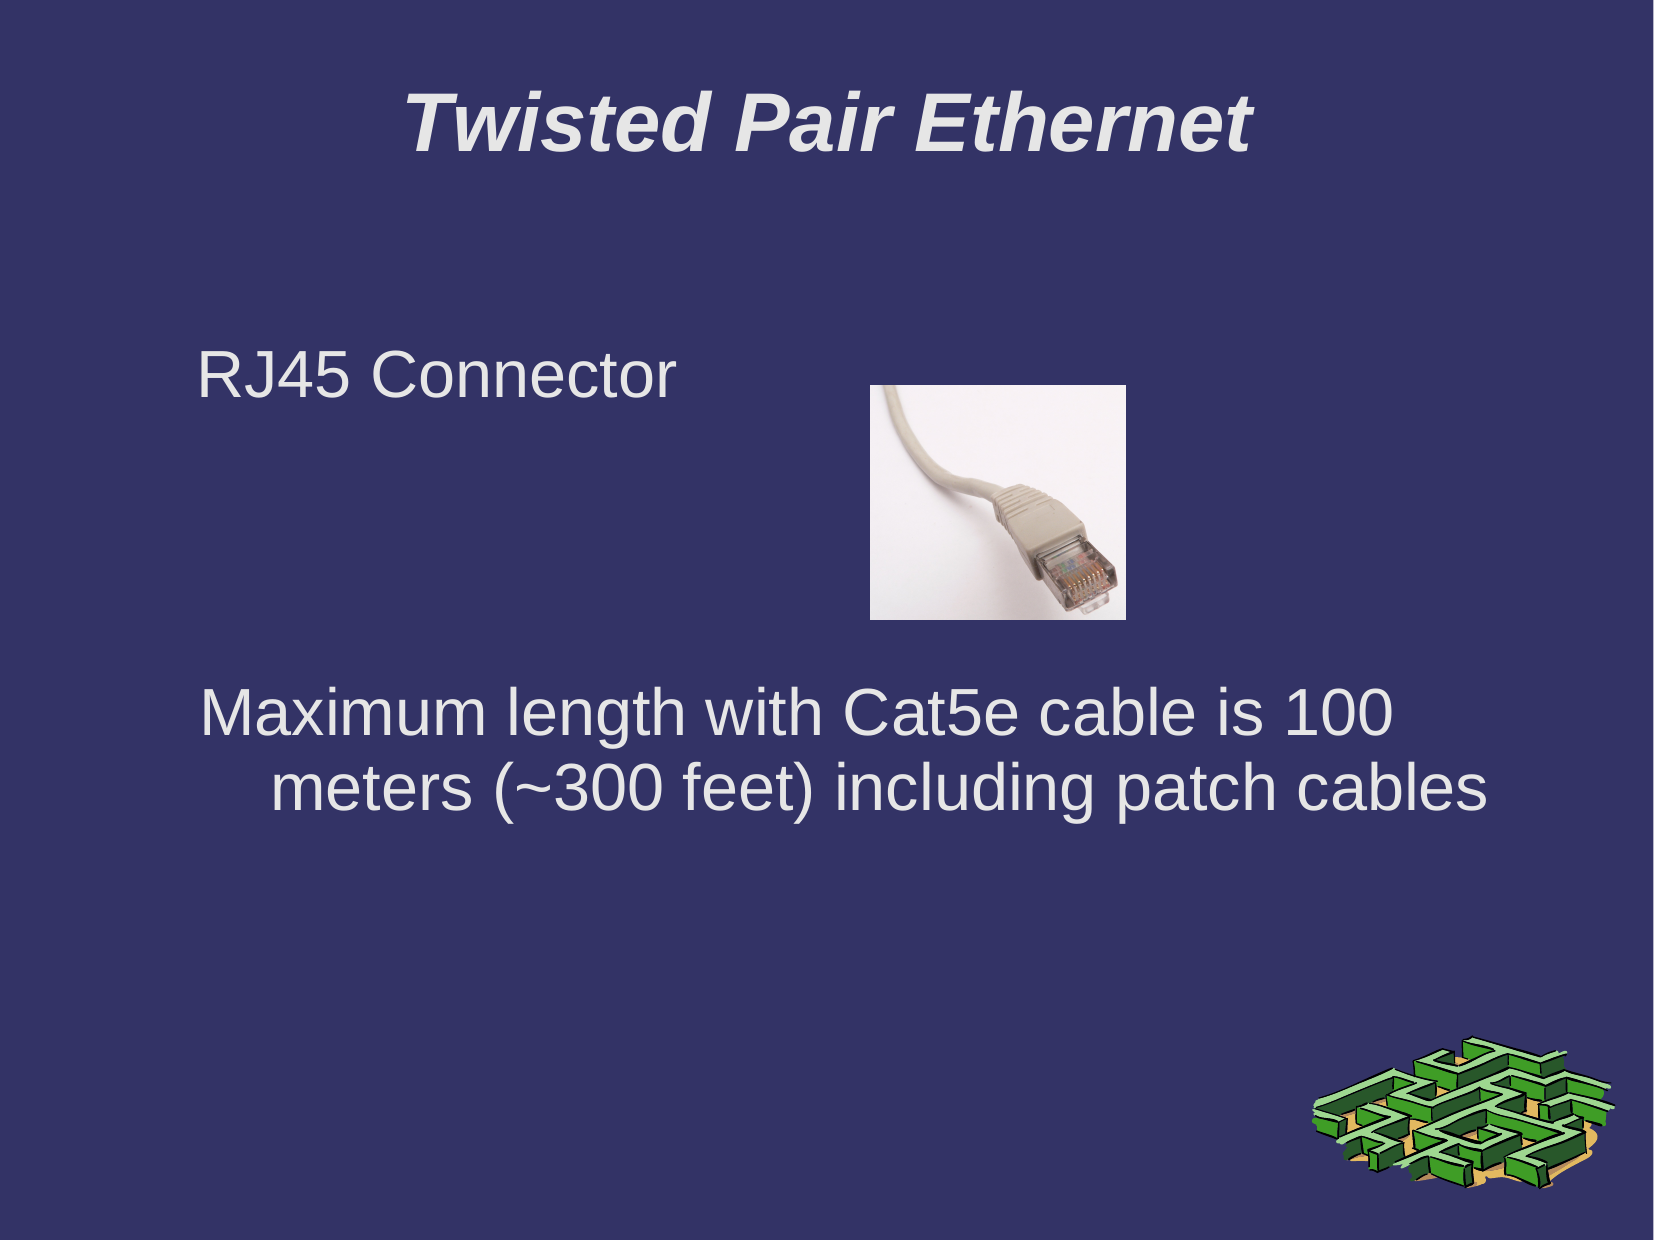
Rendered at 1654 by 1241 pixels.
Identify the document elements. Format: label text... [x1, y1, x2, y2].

list RJ45 Connector [184, 337, 1576, 638]
list Maximum length with Cat5e cable is 100 meters (~300 feet) including patch cables [187, 675, 1579, 1013]
title Twisted Pair Ethernet [121, 19, 1534, 227]
